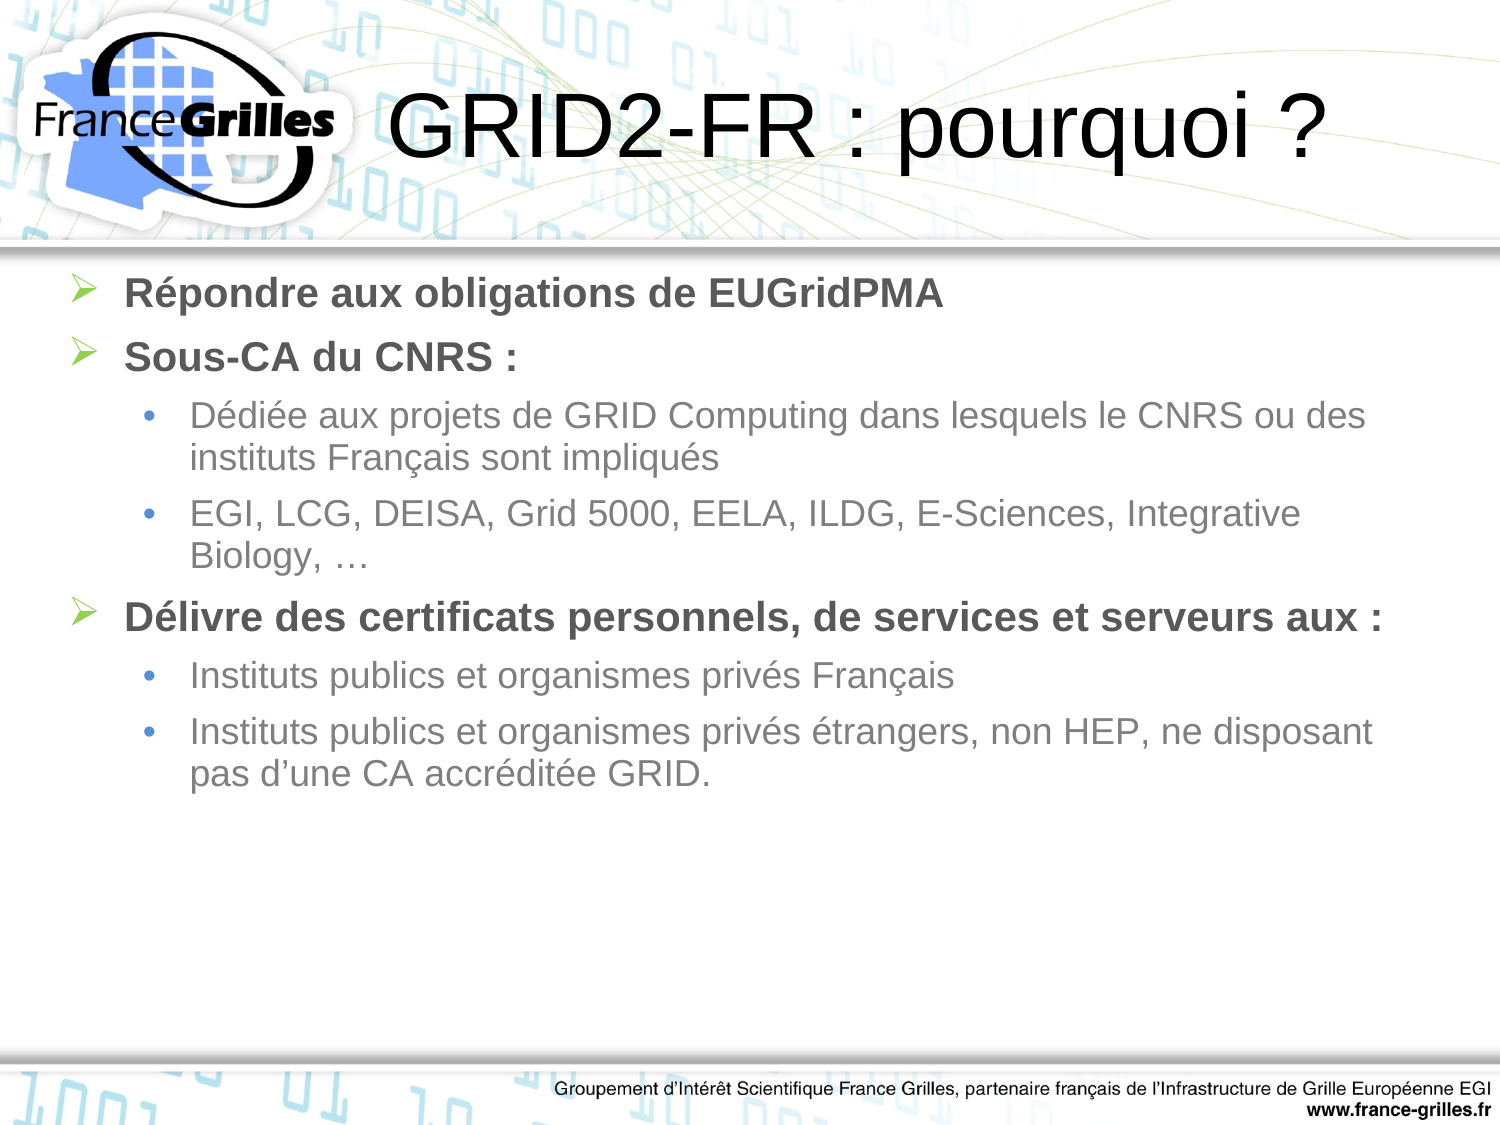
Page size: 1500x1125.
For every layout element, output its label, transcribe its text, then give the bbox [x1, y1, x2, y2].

title GRID2-FR : pourquoi ? [372, 7, 1459, 244]
list Répondre aux obligations de EUGridPMA Sous-CA du CNRS : Dédiée aux projets de GRID Computing dans lesquels le CNRS ou des instituts Français sont impliqués EGI, LCG, DEISA, Grid 5000, EELA, ILDG, E-Sciences, Integrative Biology, … Délivre des certificats personnels, de services et serveurs aux : Instituts publics et organismes privés Français Instituts publics et organismes privés étrangers, non HEP, ne disposant pas d’une CA accréditée GRID. [53, 262, 1459, 1024]
picture [0, 0, 1500, 1125]
